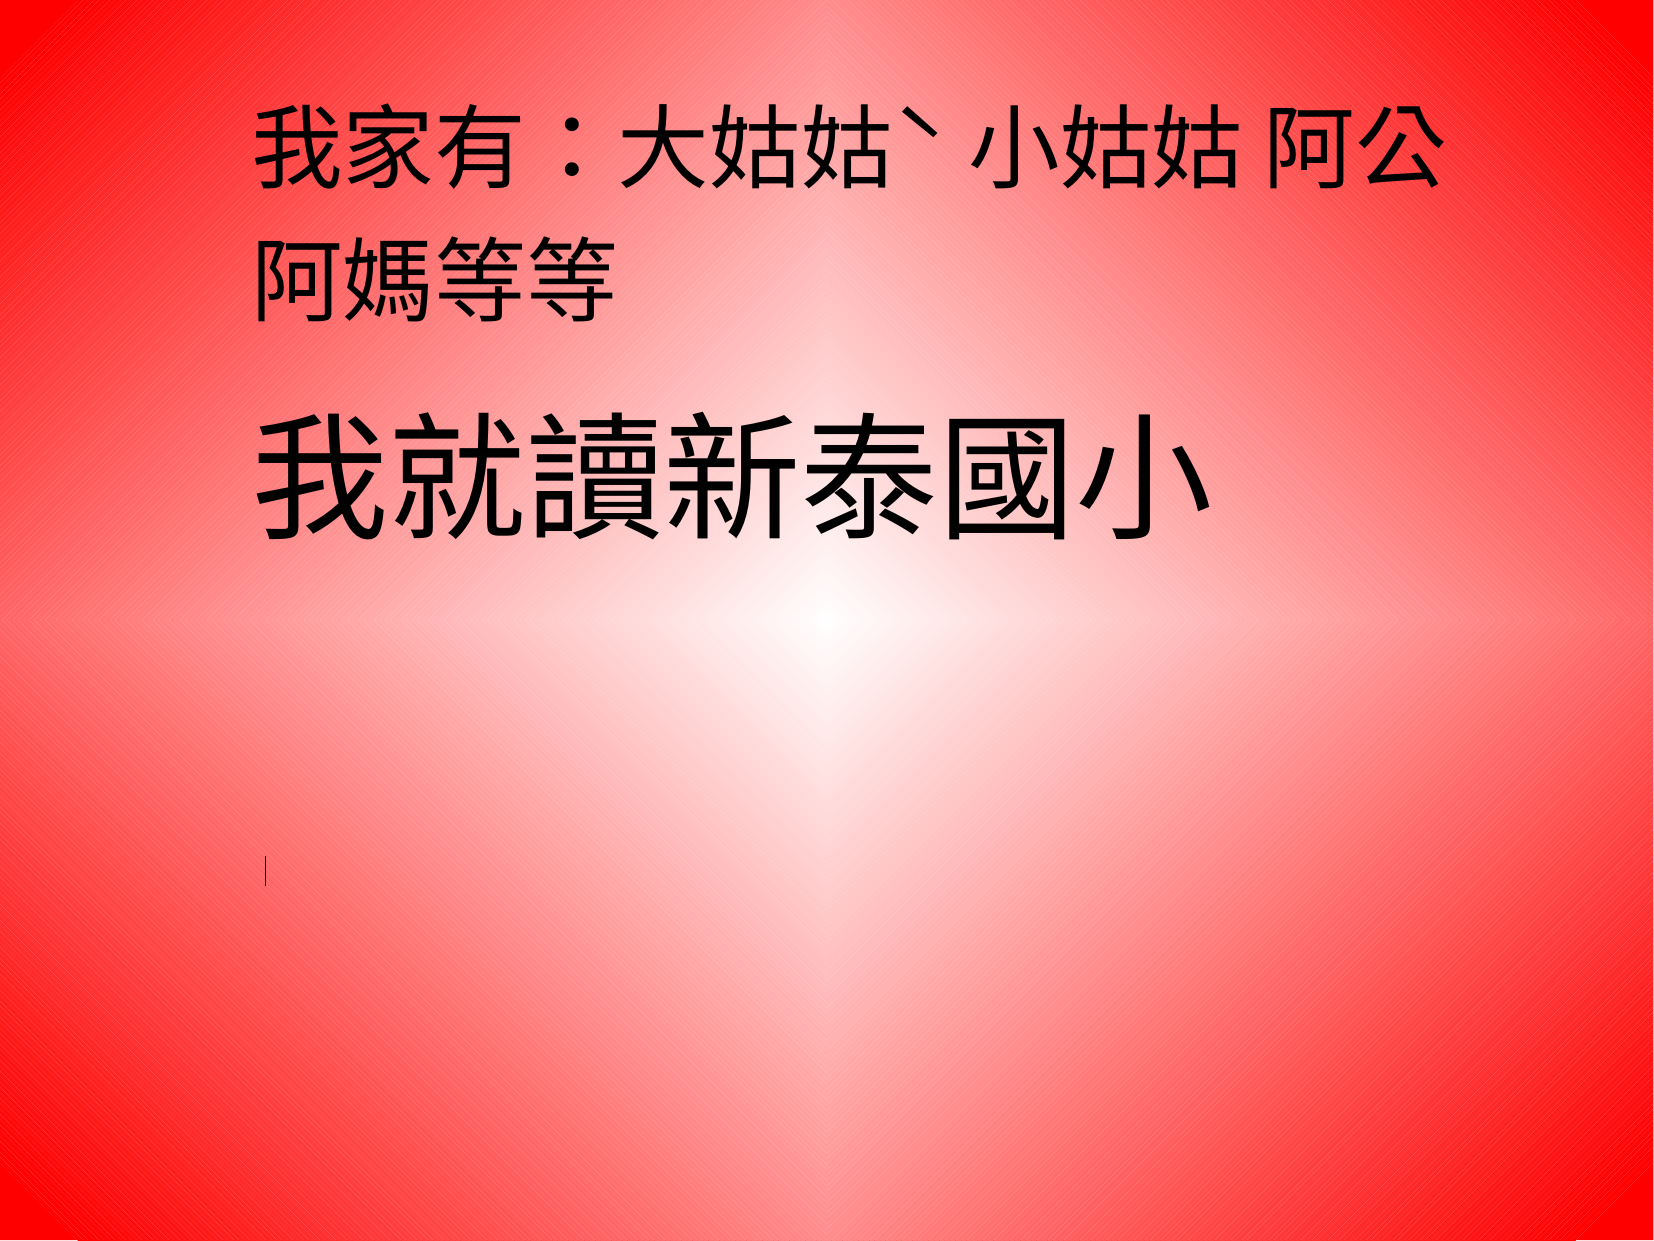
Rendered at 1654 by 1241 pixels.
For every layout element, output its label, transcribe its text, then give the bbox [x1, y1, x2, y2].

text_box 我家有：大姑姑ˋ 小姑姑 阿公 阿媽等等 [236, 67, 1477, 266]
text_box 我就讀新泰國小 [236, 361, 1359, 514]
